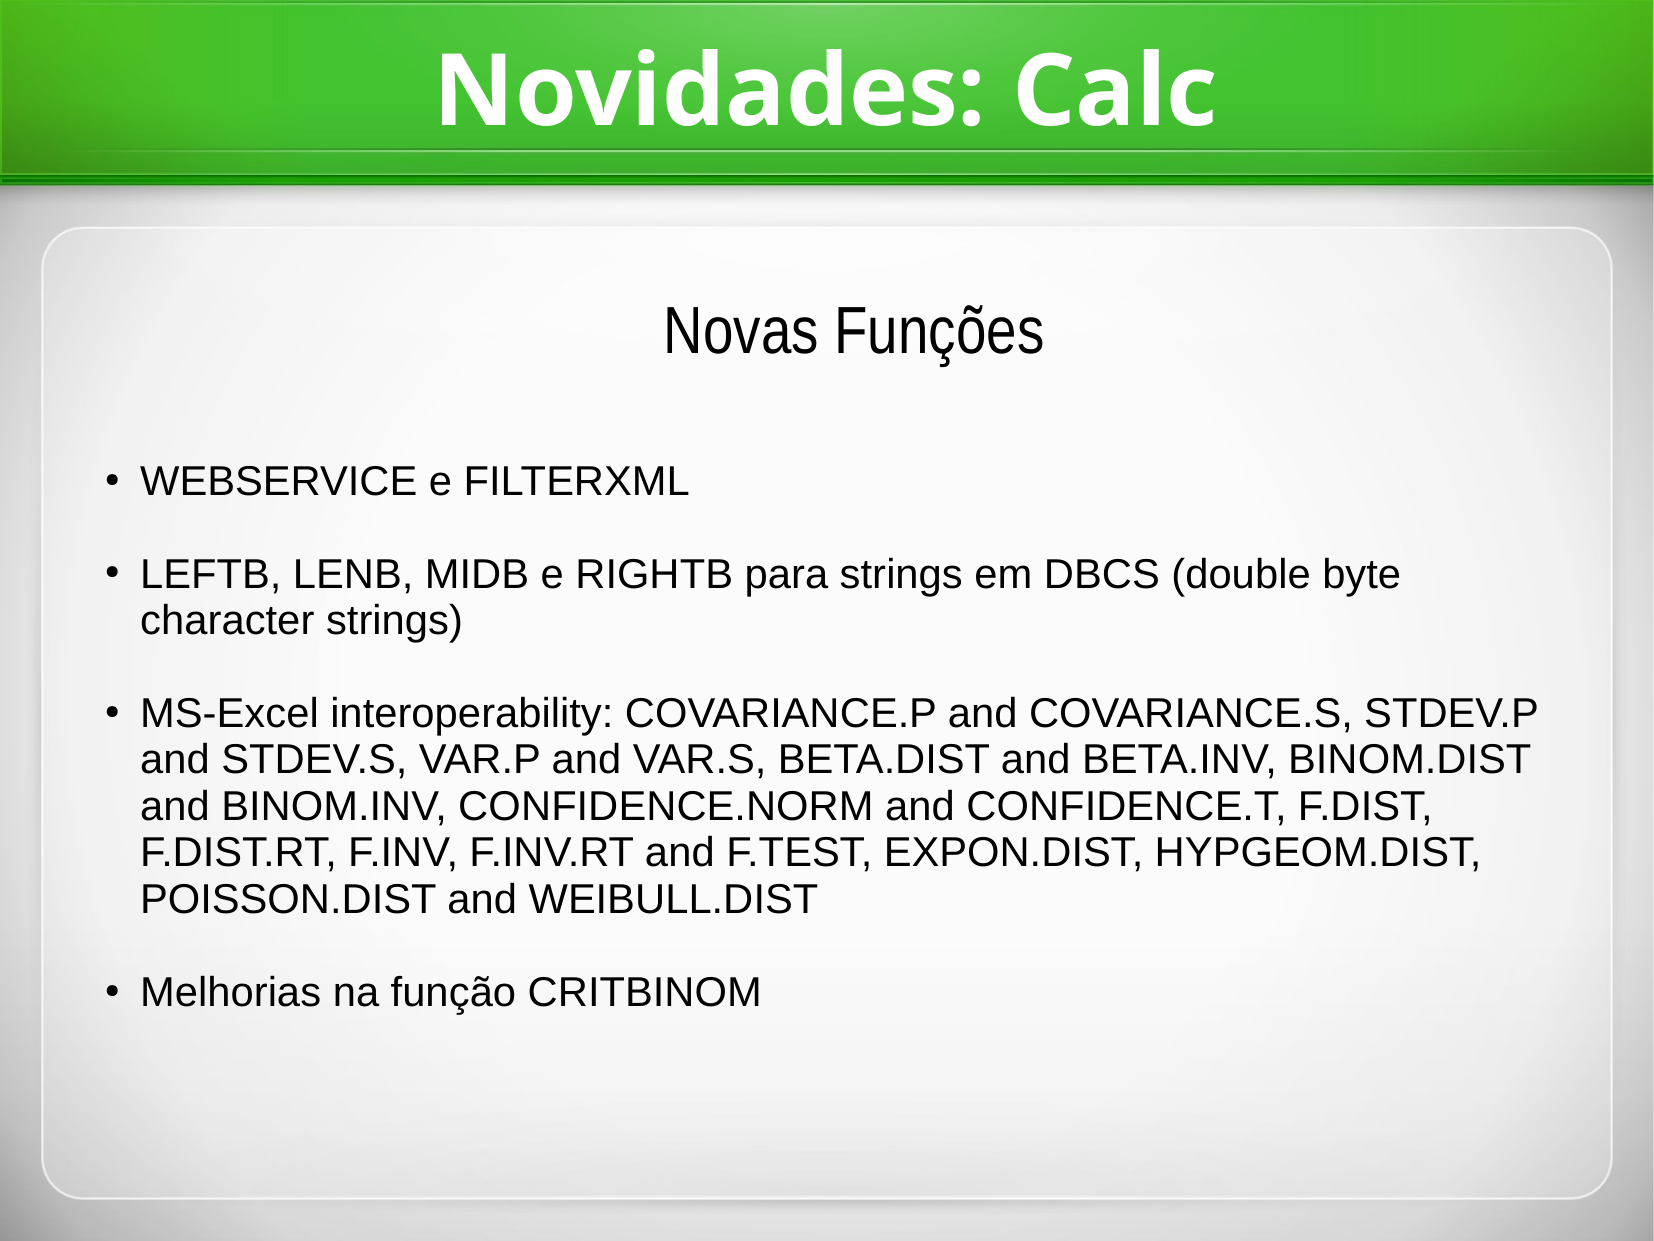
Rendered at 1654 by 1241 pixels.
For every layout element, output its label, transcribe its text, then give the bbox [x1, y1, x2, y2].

text_box Novas Funções [625, 284, 1061, 376]
text_box WEBSERVICE e FILTERXML LEFTB, LENB, MIDB e RIGHTB para strings em DBCS (double byte character strings) MS-Excel interoperability: COVARIANCE.P and COVARIANCE.S, STDEV.P and STDEV.S, VAR.P and VAR.S, BETA.DIST and BETA.INV, BINOM.DIST and BINOM.INV, CONFIDENCE.NORM and CONFIDENCE.T, F.DIST, F.DIST.RT, F.INV, F.INV.RT and F.TEST, EXPON.DIST, HYPGEOM.DIST, POISSON.DIST and WEIBULL.DIST Melhorias na função CRITBINOM [90, 450, 1561, 1029]
title Novidades: Calc [82, 17, 1571, 166]
picture [0, 0, 1654, 1241]
